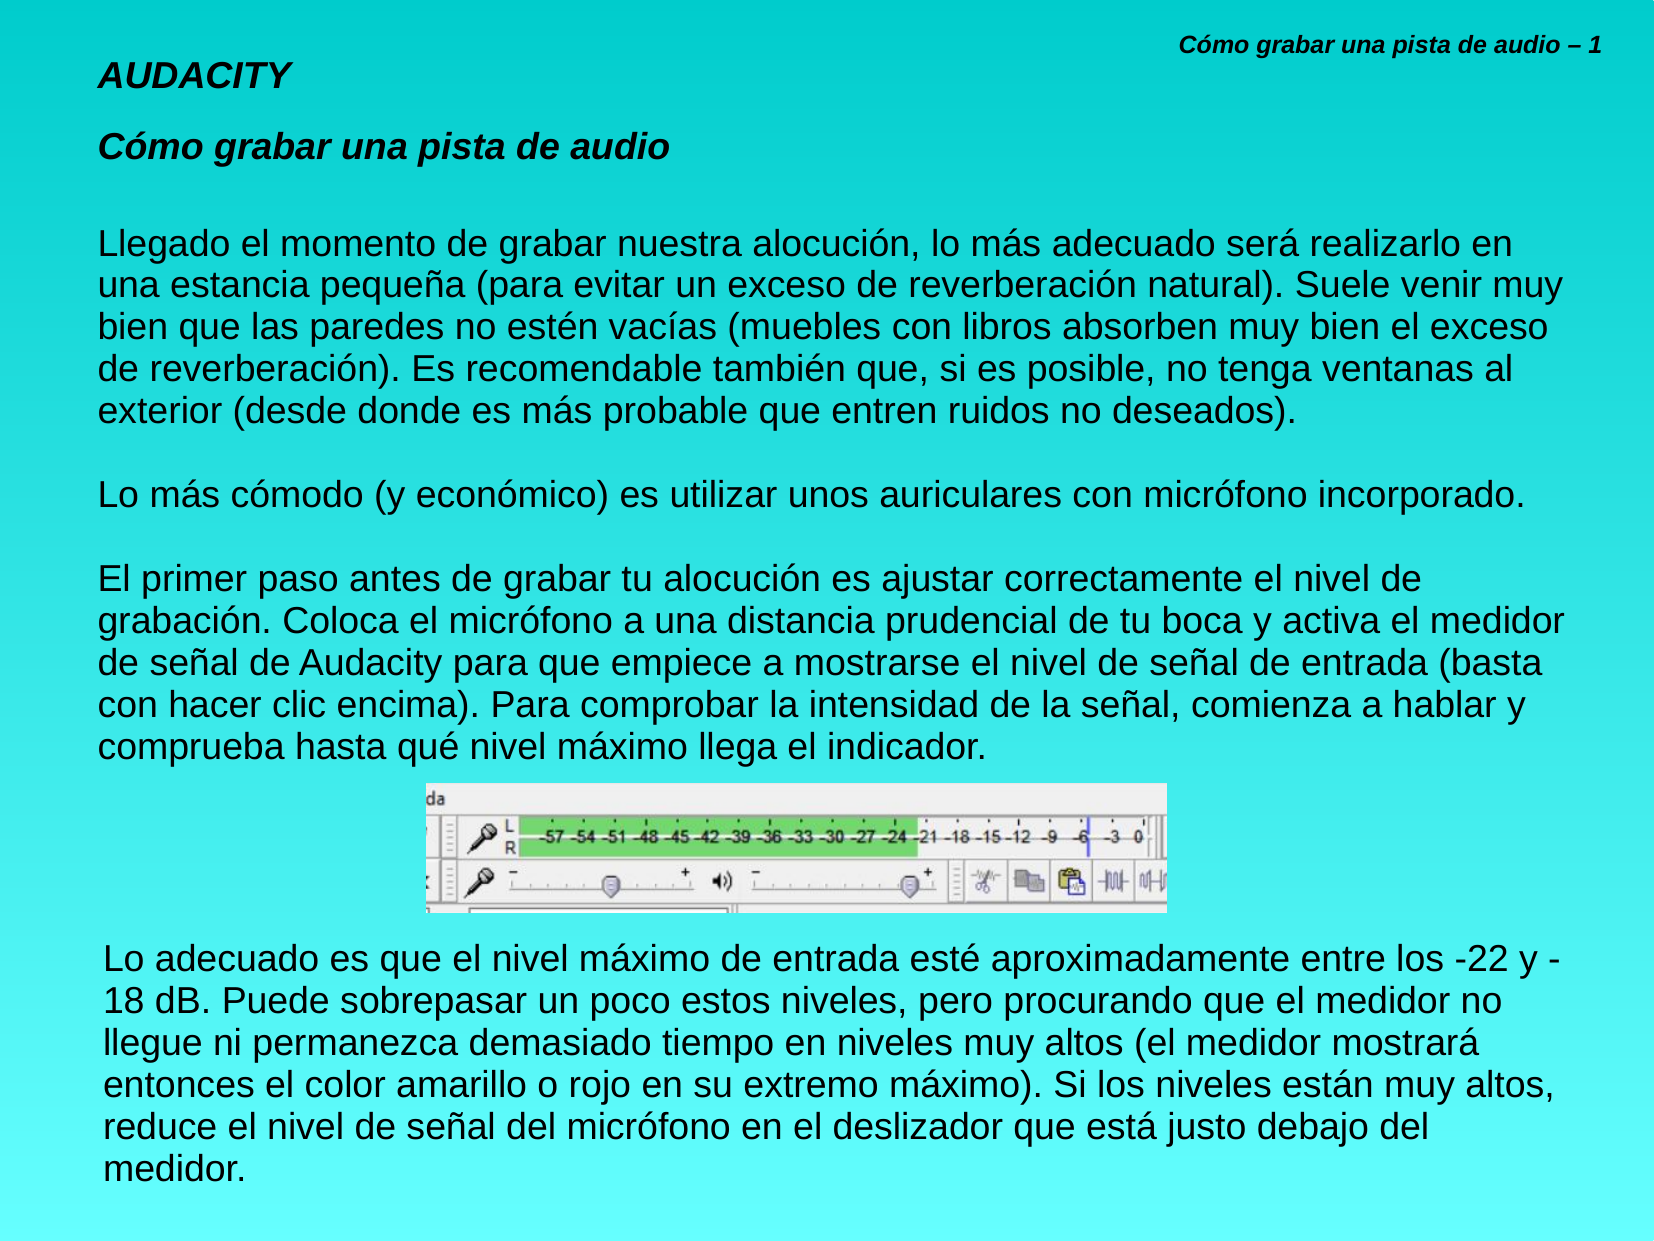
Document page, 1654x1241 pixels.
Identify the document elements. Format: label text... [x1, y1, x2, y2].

text_box Cómo grabar una pista de audio [82, 118, 792, 189]
text_box Llegado el momento de grabar nuestra alocución, lo más adecuado será realizarlo en una estancia pequeña (para evitar un exceso de reverberación natural). Suele venir muy bien que las paredes no estén vacías (muebles con libros absorben muy bien el exceso de reverberación). Es recomendable también que, si es posible, no tenga ventanas al exterior (desde donde es más probable que entren ruidos no deseados). Lo más cómodo (y económico) es utilizar unos auriculares con micrófono incorporado. El primer paso antes de grabar tu alocución es ajustar correctamente el nivel de grabación. Coloca el micrófono a una distancia prudencial de tu boca y activa el medidor de señal de Audacity para que empiece a mostrarse el nivel de señal de entrada (basta con hacer clic encima). Para comprobar la intensidad de la señal, comienza a hablar y comprueba hasta qué nivel máximo llega el indicador. [82, 214, 1595, 770]
text_box Cómo grabar una pista de audio – 1 [992, 23, 1619, 67]
picture [426, 783, 1167, 913]
text_box AUDACITY [82, 47, 674, 104]
text_box Lo adecuado es que el nivel máximo de entrada esté aproximadamente entre los -22 y -18 dB. Puede sobrepasar un poco estos niveles, pero procurando que el medidor no llegue ni permanezca demasiado tiempo en niveles muy altos (el medidor mostrará entonces el color amarillo o rojo en su extremo máximo). Si los niveles están muy altos, reduce el nivel de señal del micrófono en el deslizador que está justo debajo del medidor. [88, 929, 1577, 1194]
